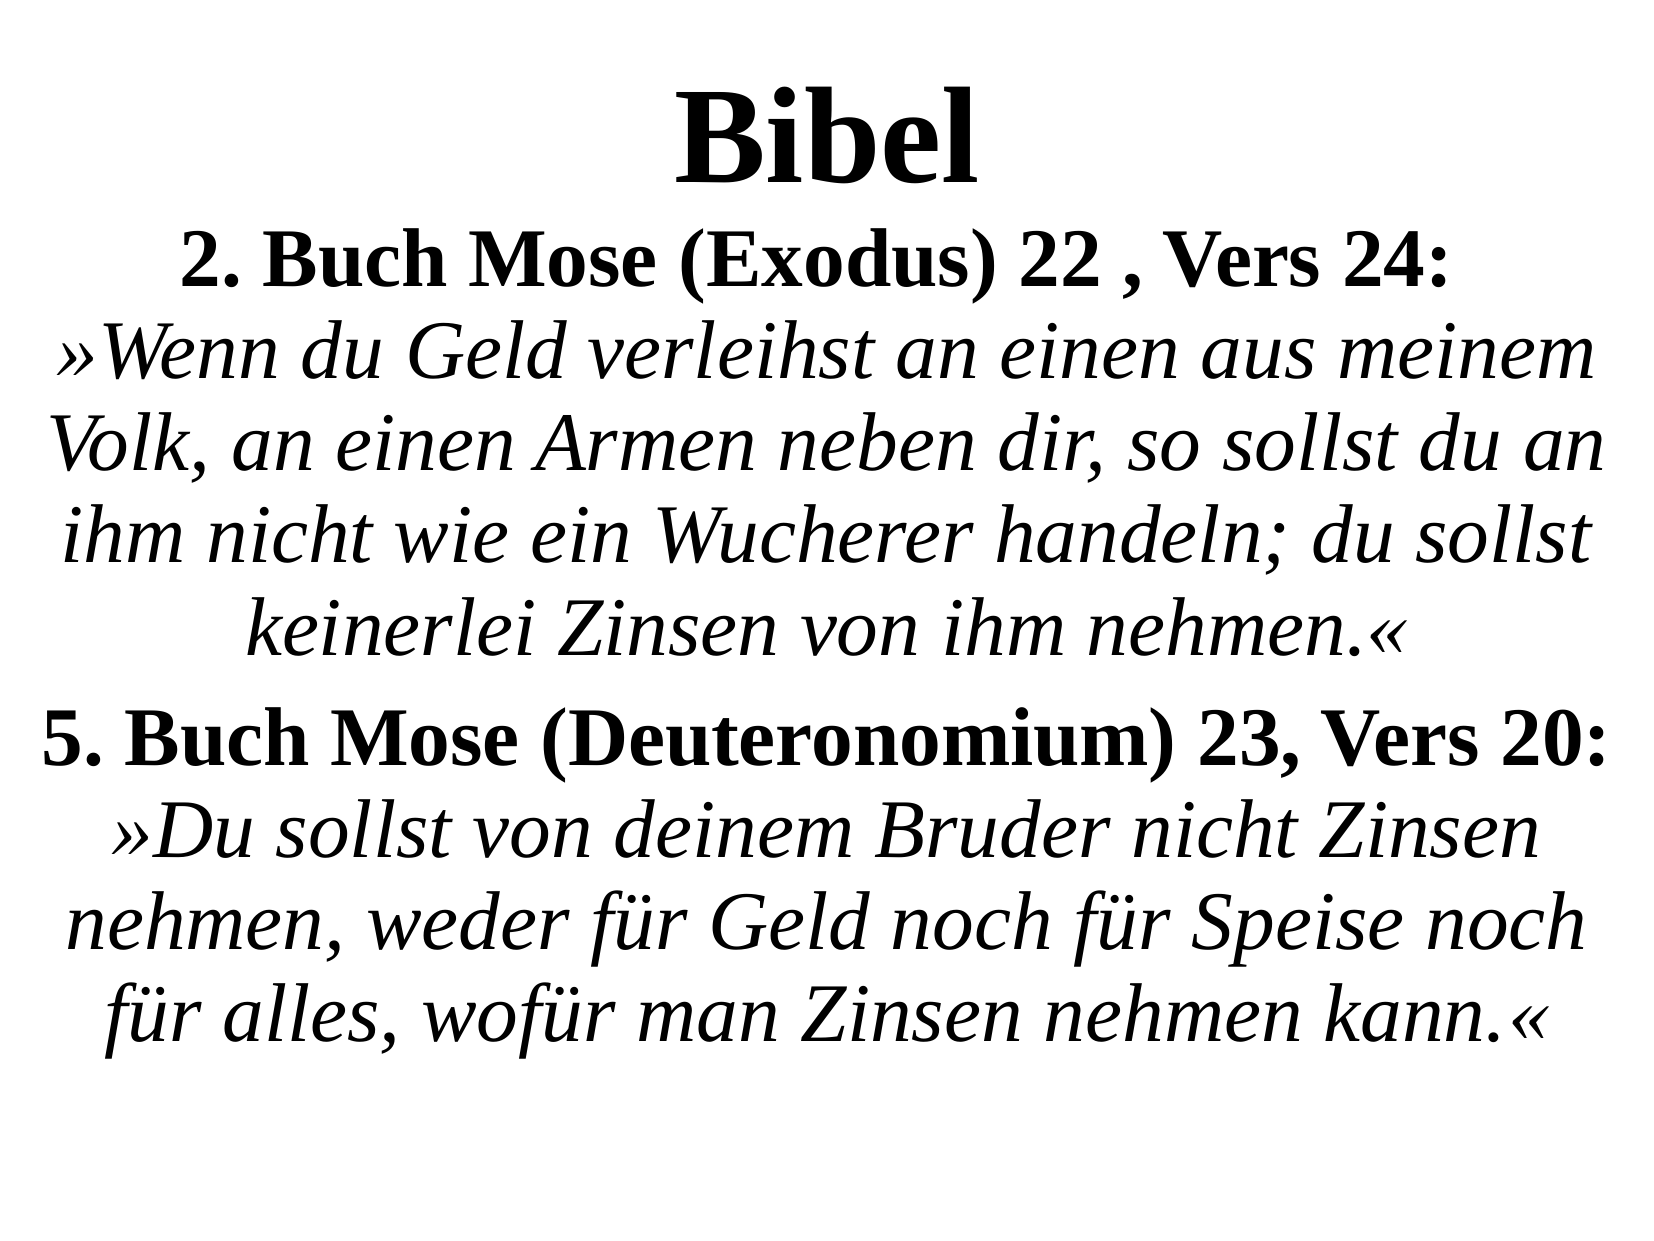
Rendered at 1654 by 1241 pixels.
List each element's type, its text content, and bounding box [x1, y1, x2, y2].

text_box Bibel 2. Buch Mose (Exodus) 22 , Vers 24: »Wenn du Geld verleihst an einen aus meinem Volk, an einen Armen neben dir, so sollst du an ihm nicht wie ein Wucherer handeln; du sollst keinerlei Zinsen von ihm nehmen.« 5. Buch Mose (Deuteronomium) 23, Vers 20: »Du sollst von deinem Bruder nicht Zinsen nehmen, weder für Geld noch für Speise noch für alles, wofür man Zinsen nehmen kann.« [26, 52, 1629, 1070]
